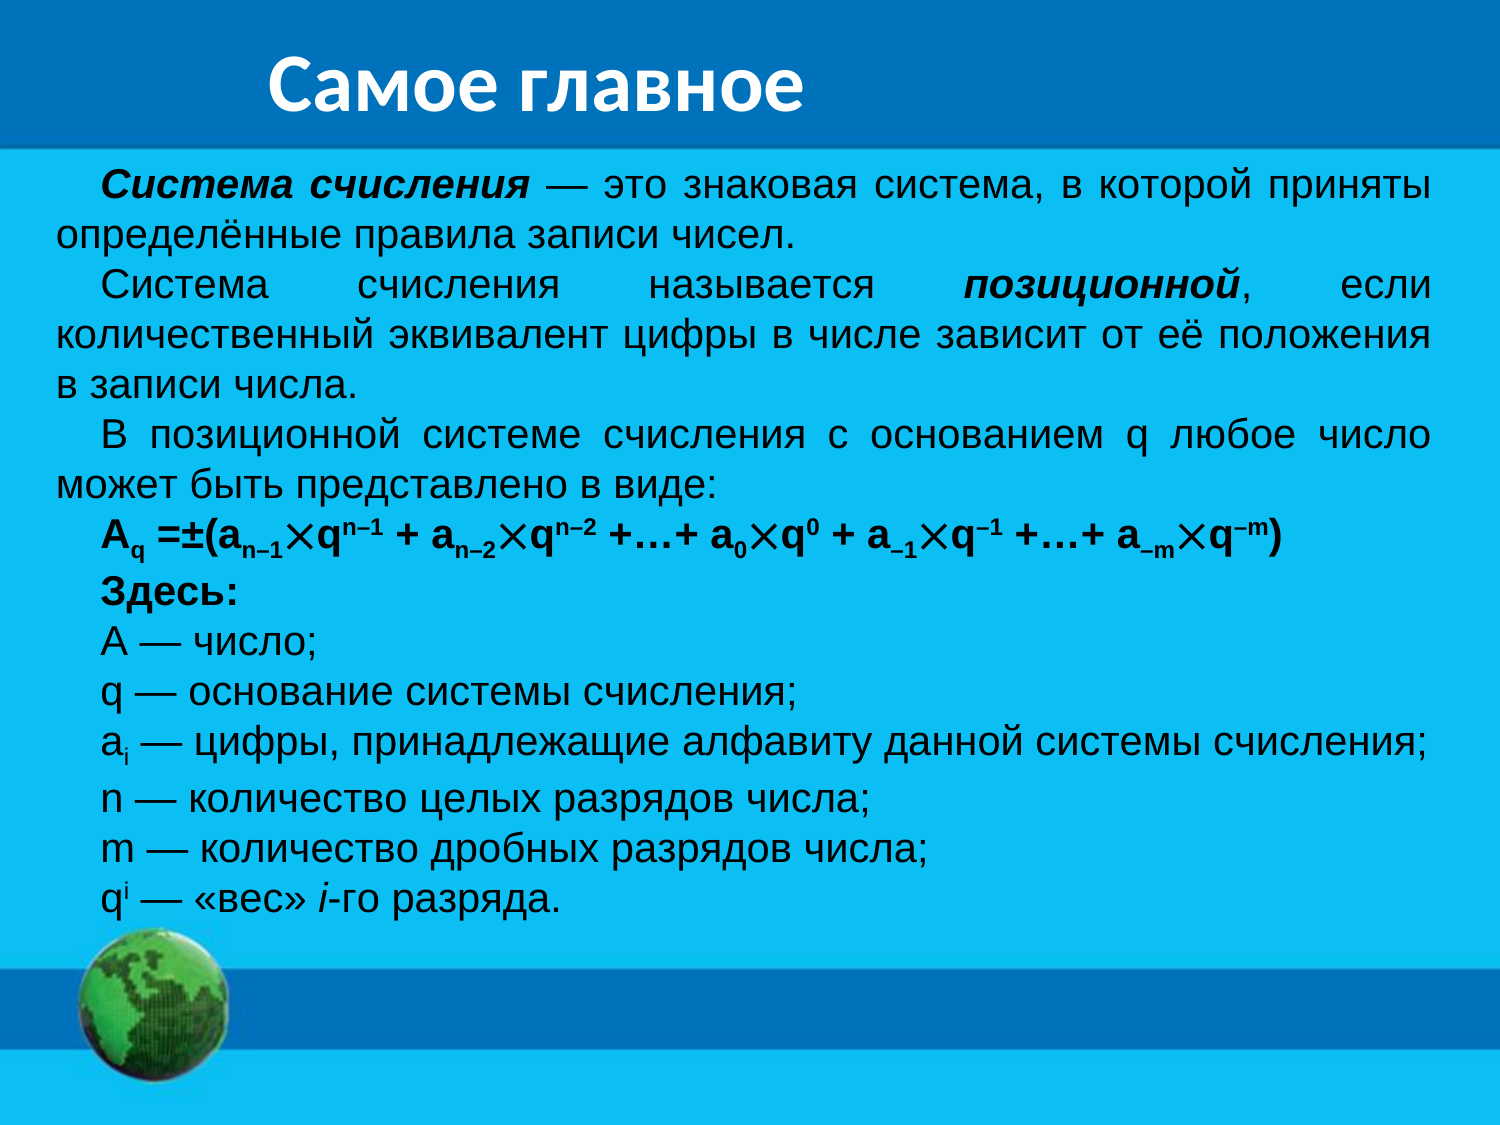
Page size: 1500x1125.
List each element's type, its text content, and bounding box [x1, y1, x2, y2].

picture [0, 0, 1500, 146]
text_box Самое главное [253, 31, 1437, 126]
text_box Система счисления — это знаковая система, в которой приняты определённые правила записи чисел. Система счисления называется позиционной, если количественный эквивалент цифры в числе зависит от её положения в записи числа. В позиционной системе счисления с основанием q любое число может быть представлено в виде: Aq =±(an–1qn–1 + an–2qn–2 +…+ a0q0 + a–1q–1 +…+ a–mq–m) Здесь: А — число; q — основание системы счисления; ai — цифры, принадлежащие алфавиту данной системы счисления; n — количество целых разрядов числа; m — количество дробных разрядов числа; qi — «вес» i-го разряда. [41, 148, 1447, 929]
picture [0, 929, 1500, 1086]
